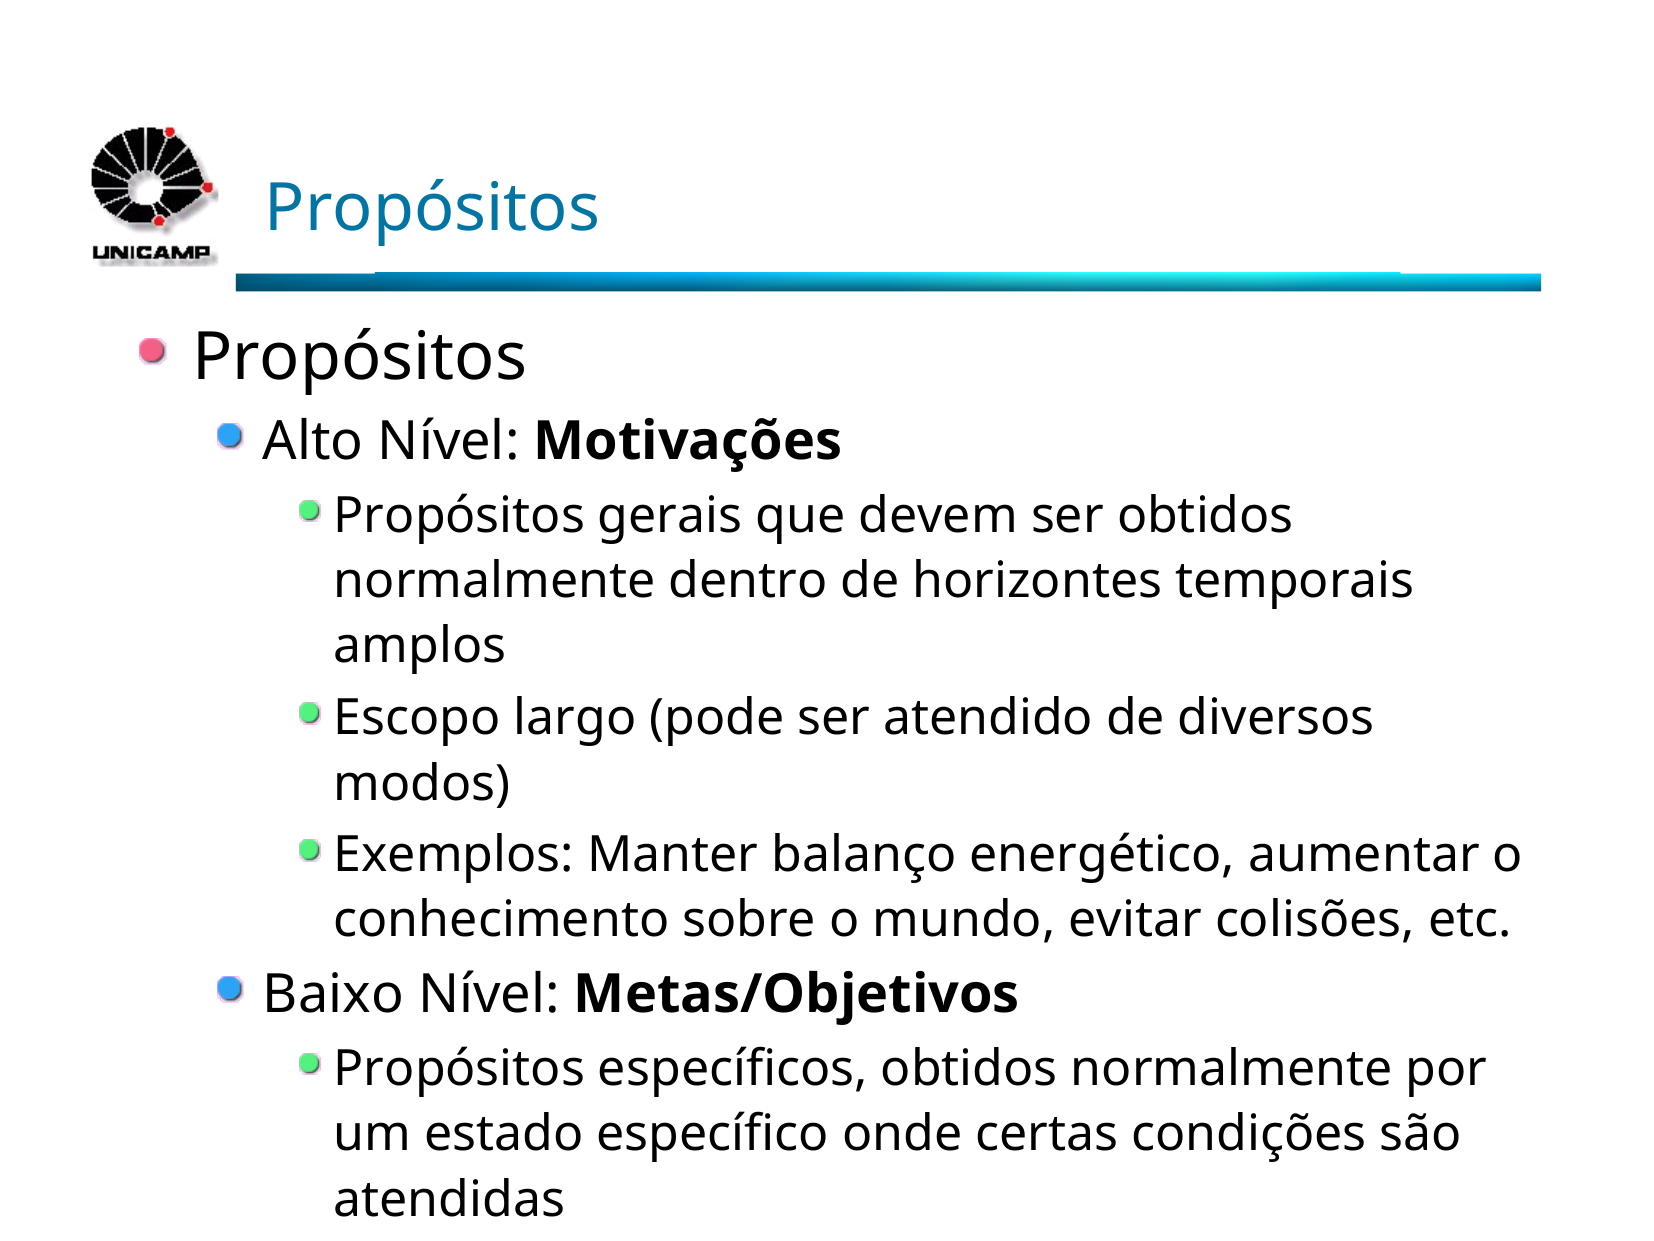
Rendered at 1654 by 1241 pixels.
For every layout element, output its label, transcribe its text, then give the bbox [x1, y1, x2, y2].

picture [125, 272, 1654, 295]
title Propósitos [264, 50, 1534, 243]
list Propósitos Alto Nível: Motivações Propósitos gerais que devem ser obtidos normalmente dentro de horizontes temporais amplos Escopo largo (pode ser atendido de diversos modos) Exemplos: Manter balanço energético, aumentar o conhecimento sobre o mundo, evitar colisões, etc. Baixo Nível: Metas/Objetivos Propósitos específicos, obtidos normalmente por um estado específico onde certas condições são atendidas Exemplos: Chegar a um ponto x,y; pegar um determinado objeto, transportar um determinado objeto de um lugar para outro, etc. [121, 309, 1534, 1195]
